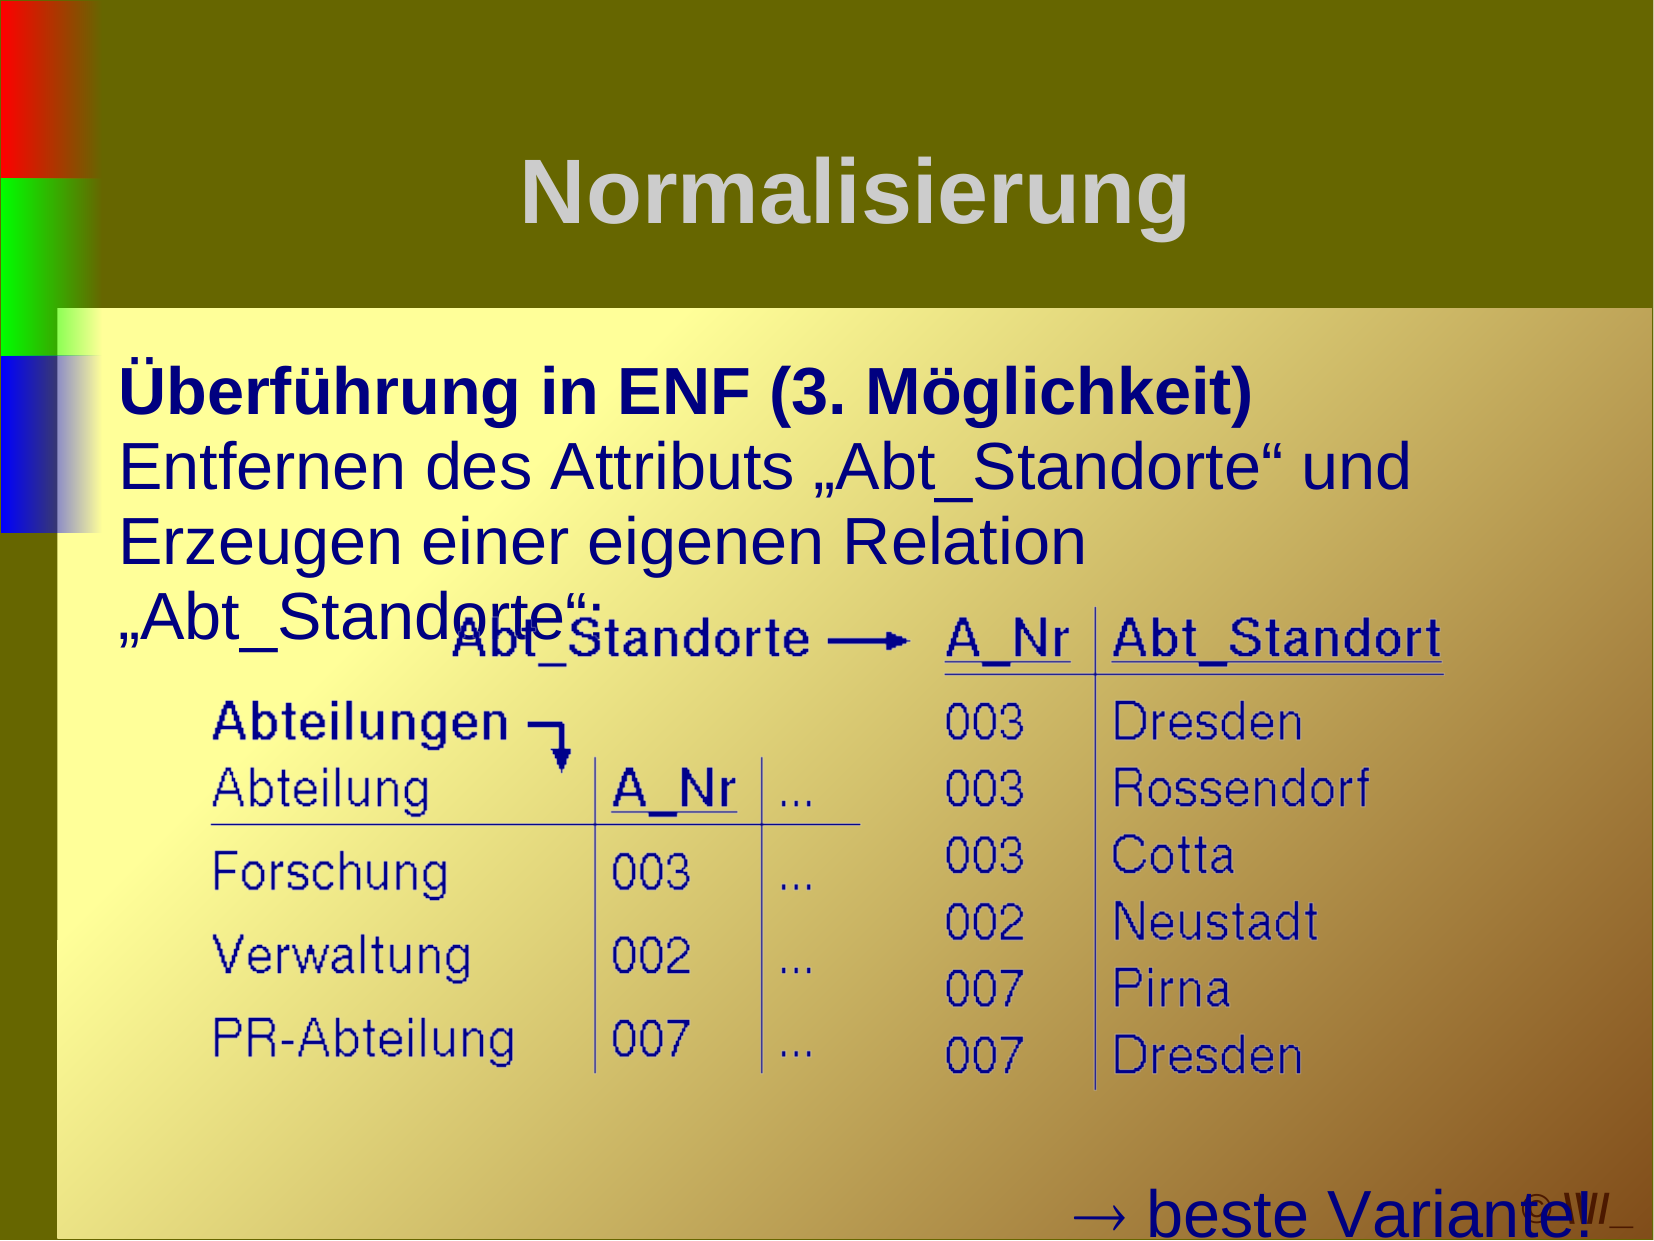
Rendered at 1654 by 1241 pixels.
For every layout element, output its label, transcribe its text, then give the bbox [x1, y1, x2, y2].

title Normalisierung [118, 95, 1595, 289]
picture [209, 605, 1447, 1093]
list Überführung in ENF (3. Möglichkeit) Entfernen des Attributs „Abt_Standorte“ und Erzeugen einer eigenen Relation „Abt_Standorte“:  beste Variante! [118, 354, 1595, 1184]
